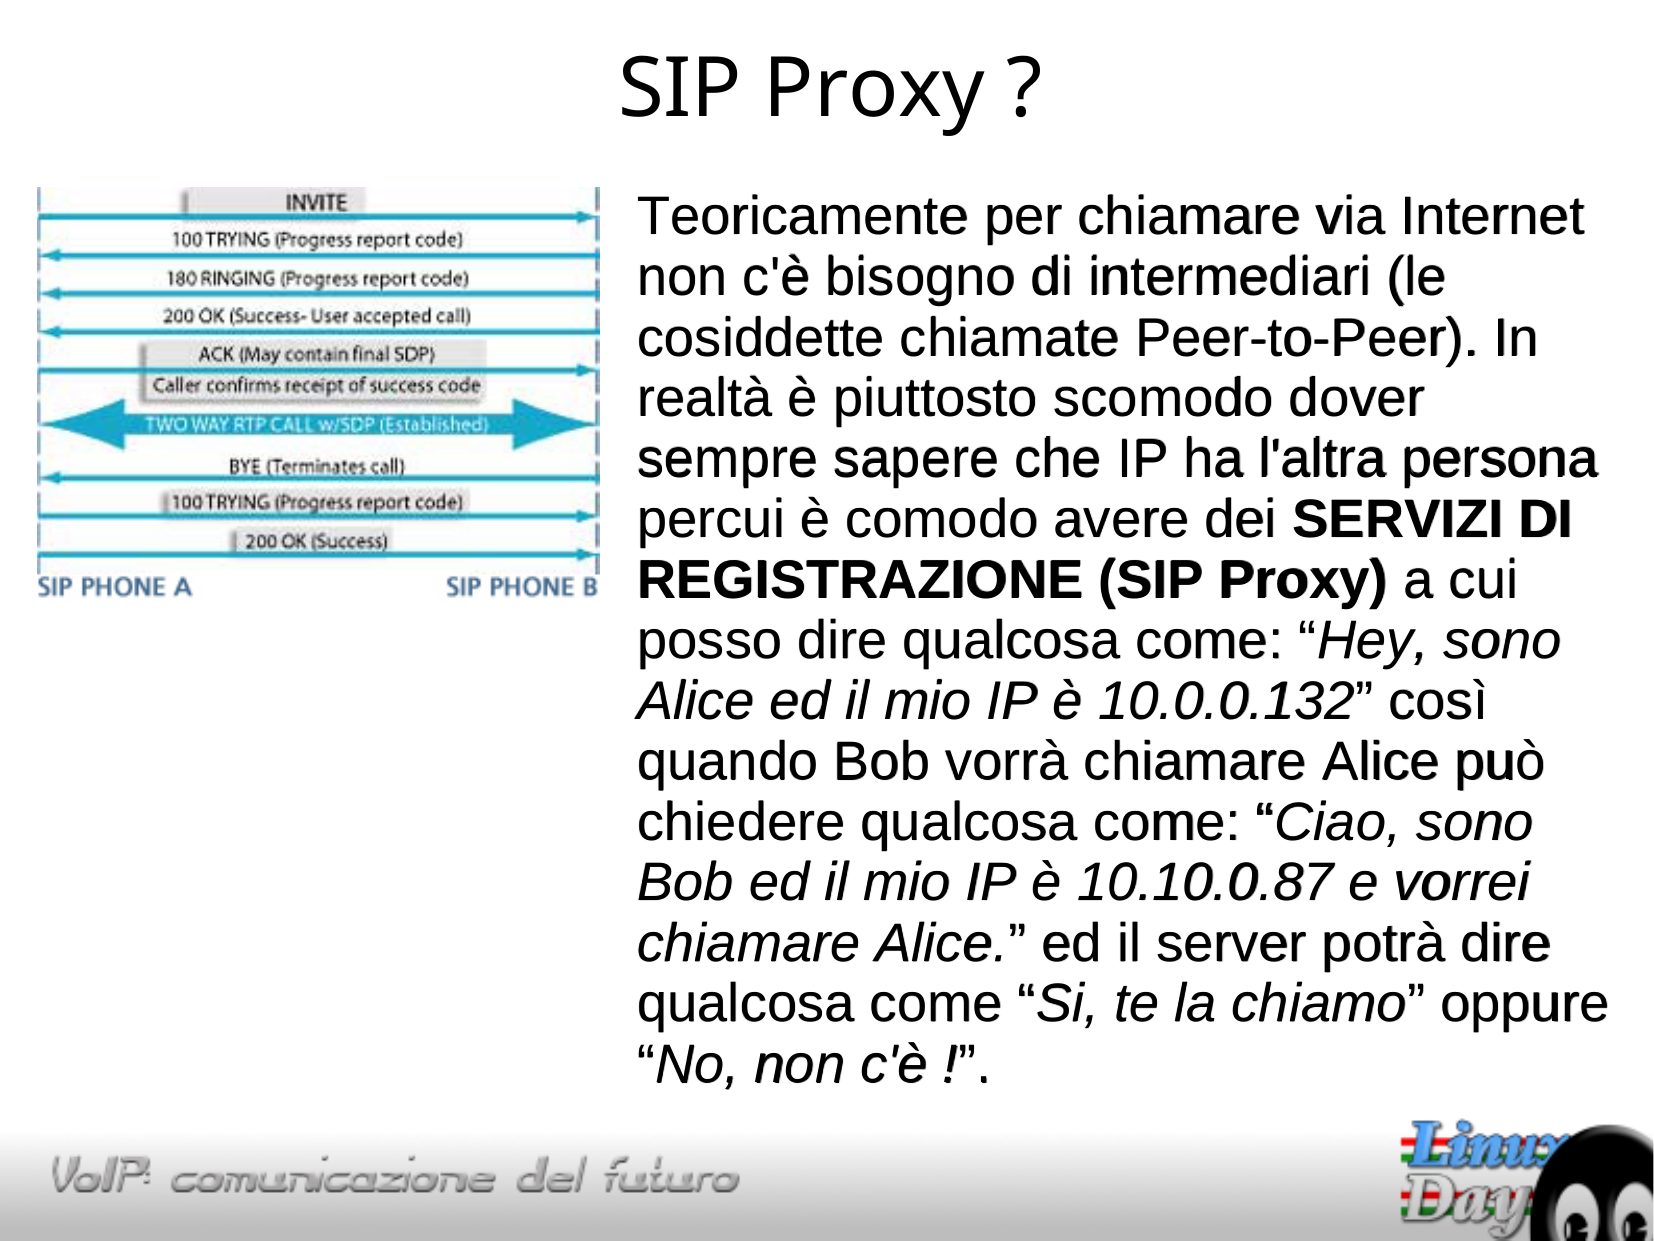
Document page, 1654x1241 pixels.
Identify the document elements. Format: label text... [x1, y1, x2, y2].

list Teoricamente per chiamare via Internet non c'è bisogno di intermediari (le cosiddette chiamate Peer-to-Peer). In realtà è piuttosto scomodo dover sempre sapere che IP ha l'altra persona percui è comodo avere dei SERVIZI DI REGISTRAZIONE (SIP Proxy) a cui posso dire qualcosa come: “Hey, sono Alice ed il mio IP è 10.0.0.132” così quando Bob vorrà chiamare Alice può chiedere qualcosa come: “Ciao, sono Bob ed il mio IP è 10.10.0.87 e vorrei chiamare Alice.” ed il server potrà dire qualcosa come “Si, te la chiamo” oppure “No, non c'è !”. [637, 185, 1613, 1094]
picture [37, 187, 600, 603]
title SIP Proxy ? [86, 0, 1576, 188]
picture [0, 1115, 1654, 1241]
